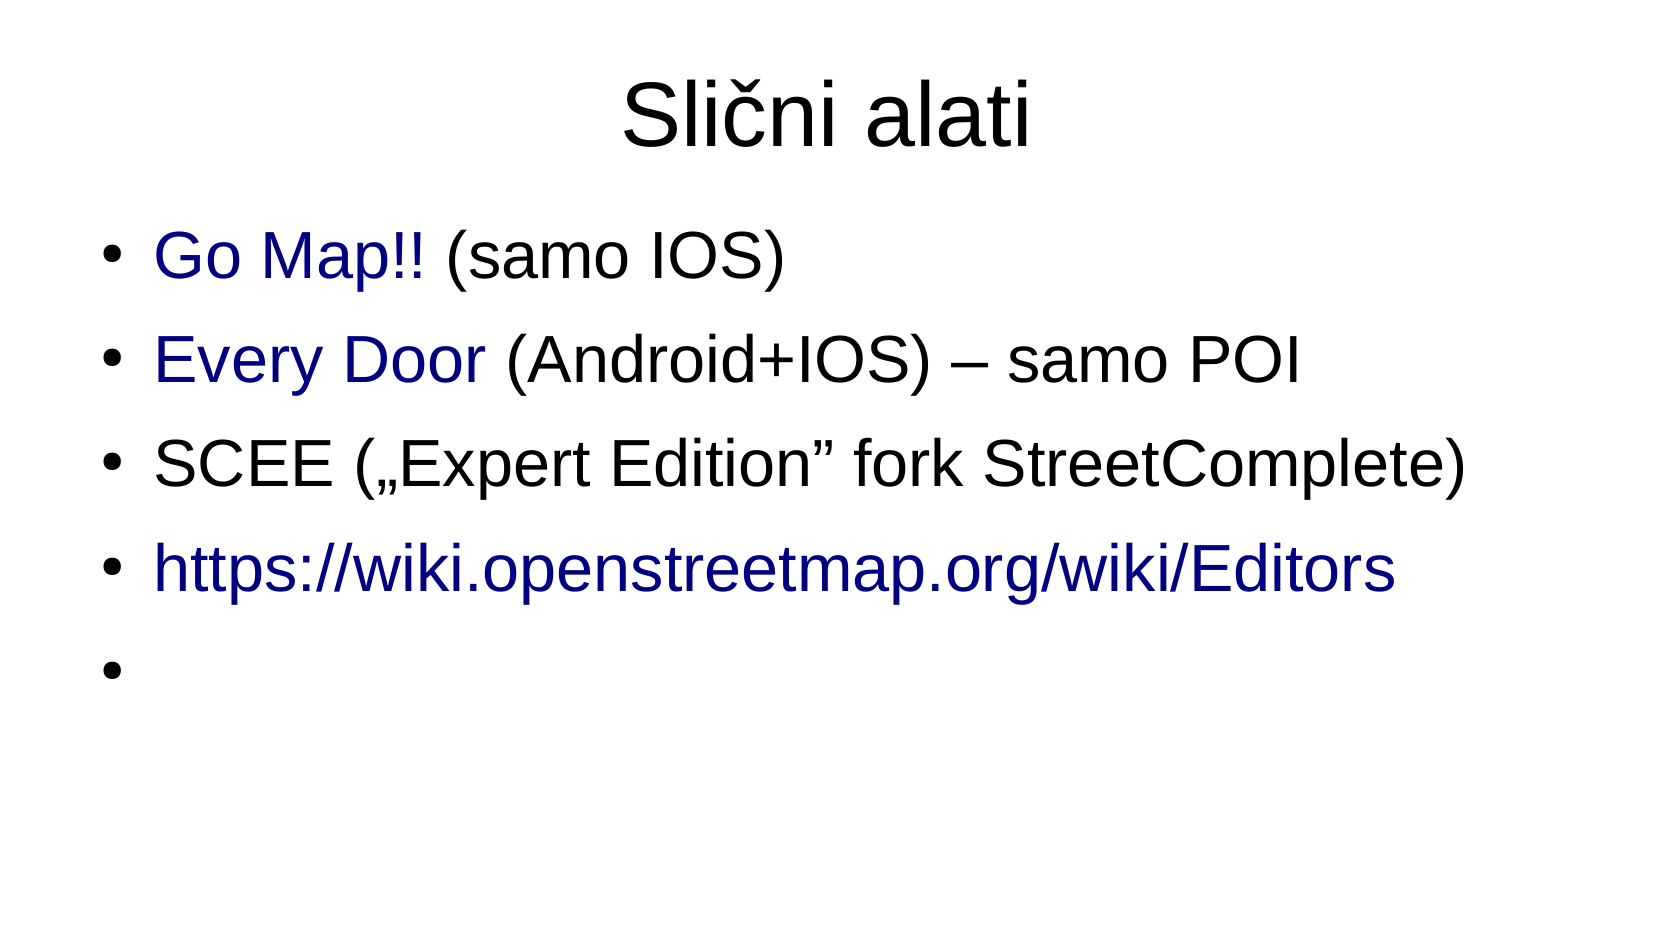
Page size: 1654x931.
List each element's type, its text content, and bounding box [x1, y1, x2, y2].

title Slični alati [82, 37, 1571, 193]
list Go Map!! (samo IOS) Every Door (Android+IOS) – samo POI SCEE („Expert Edition” fork StreetComplete) https://wiki.openstreetmap.org/wiki/Editors [82, 217, 1571, 758]
